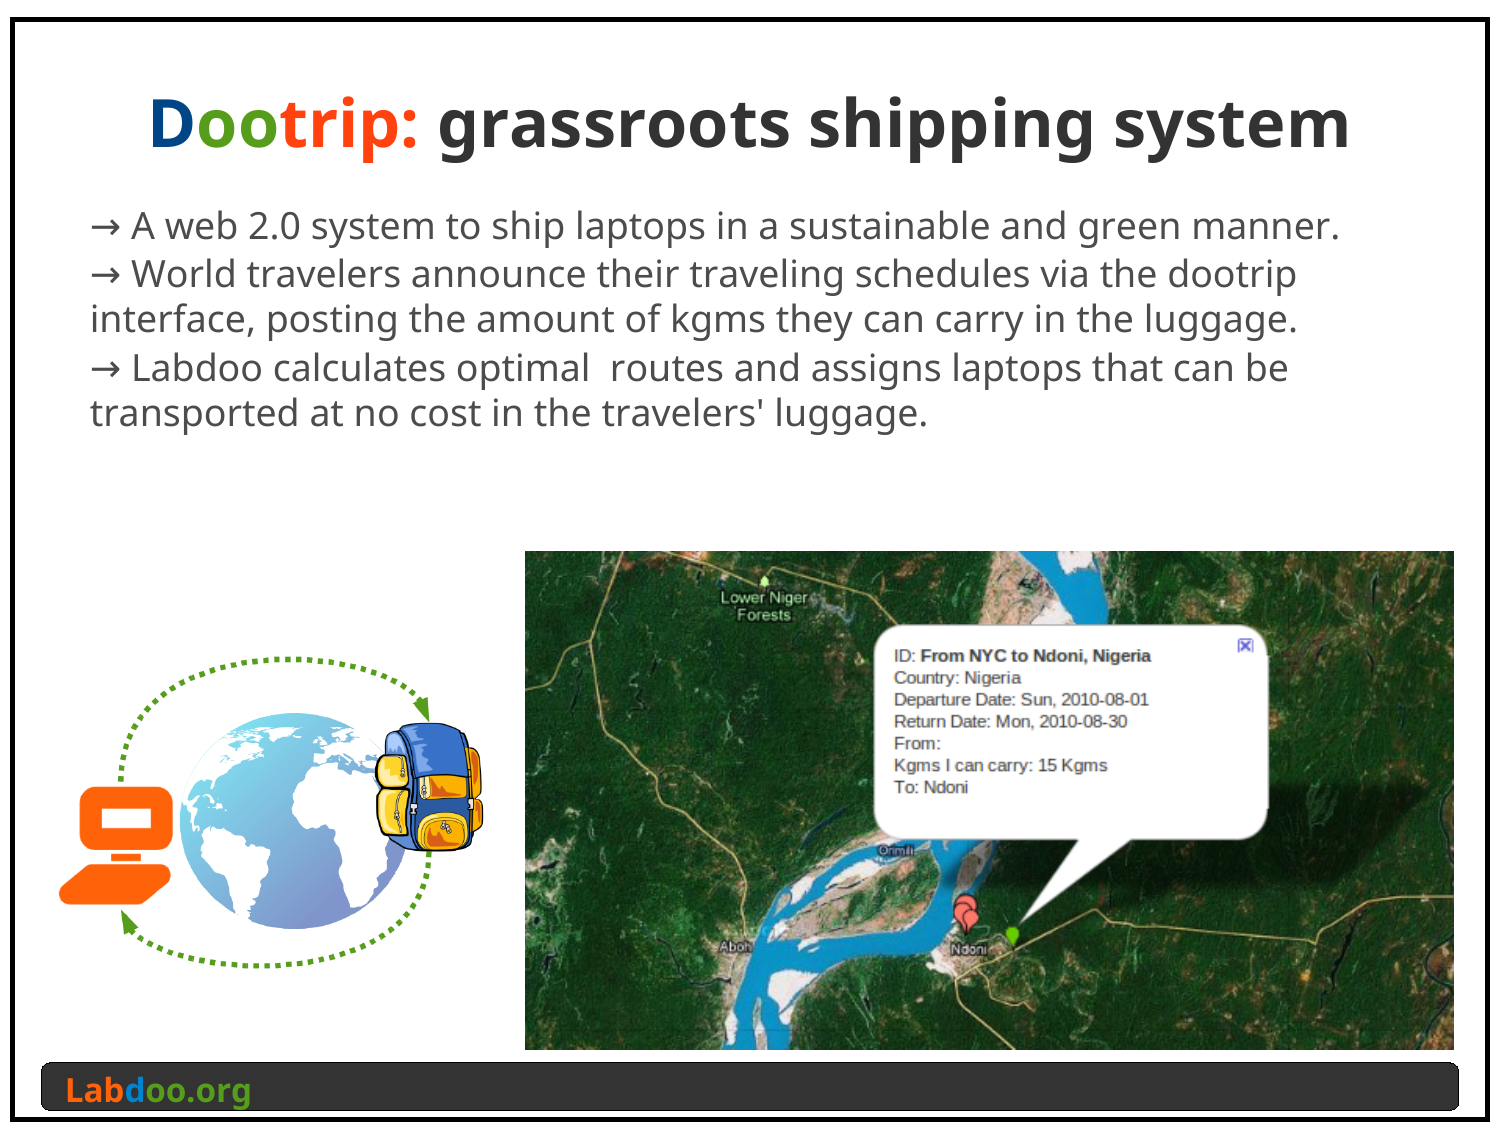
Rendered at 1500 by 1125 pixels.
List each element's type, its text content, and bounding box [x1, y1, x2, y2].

picture [525, 551, 1454, 1051]
title Dootrip: grassroots shipping system [0, 27, 1500, 215]
picture [47, 651, 498, 980]
text_box → A web 2.0 system to ship laptops in a sustainable and green manner. → World travelers announce their traveling schedules via the dootrip interface, posting the amount of kgms they can carry in the luggage. → Labdoo calculates optimal routes and assigns laptops that can be transported at no cost in the travelers' luggage. [75, 195, 1463, 531]
